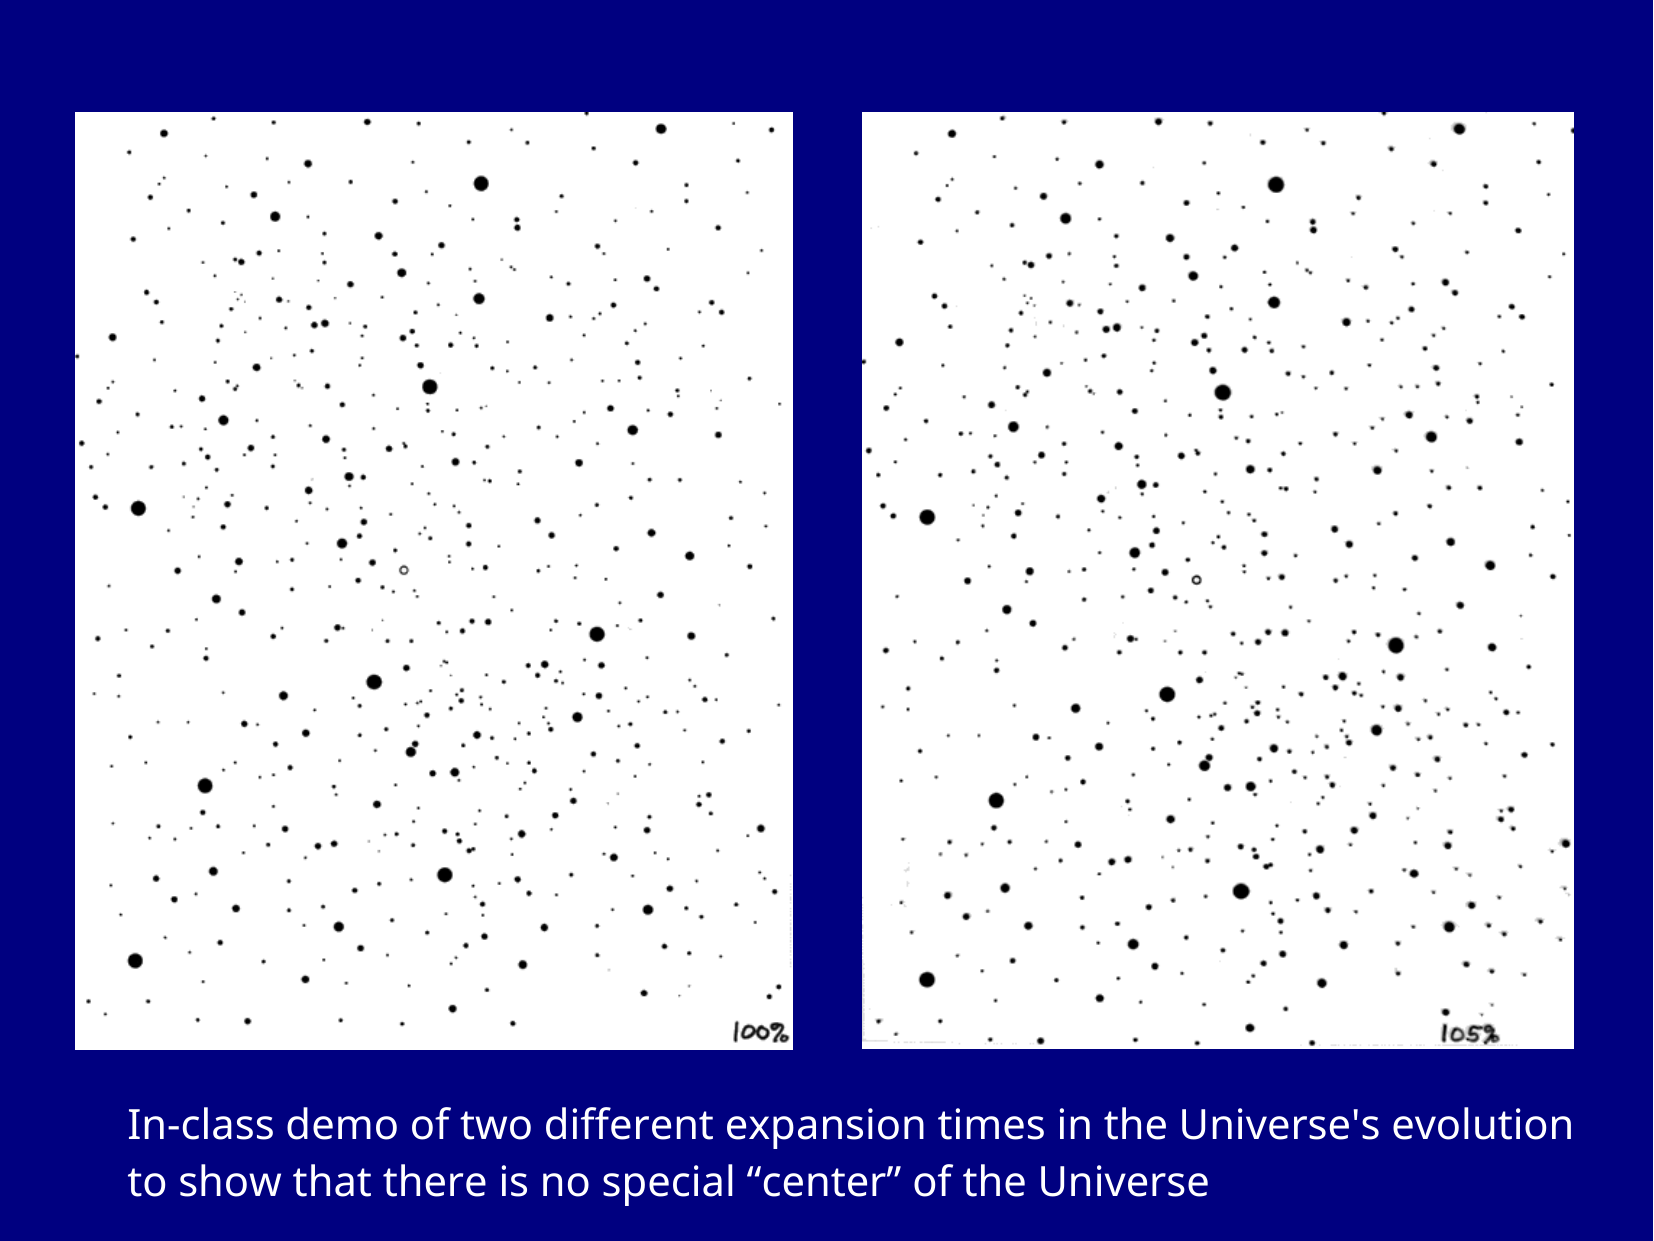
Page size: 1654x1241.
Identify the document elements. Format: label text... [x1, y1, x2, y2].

picture [75, 112, 793, 1051]
picture [862, 112, 1574, 1049]
text_box In-class demo of two different expansion times in the Universe's evolution to show that there is no special “center” of the Universe [112, 1087, 1499, 1204]
